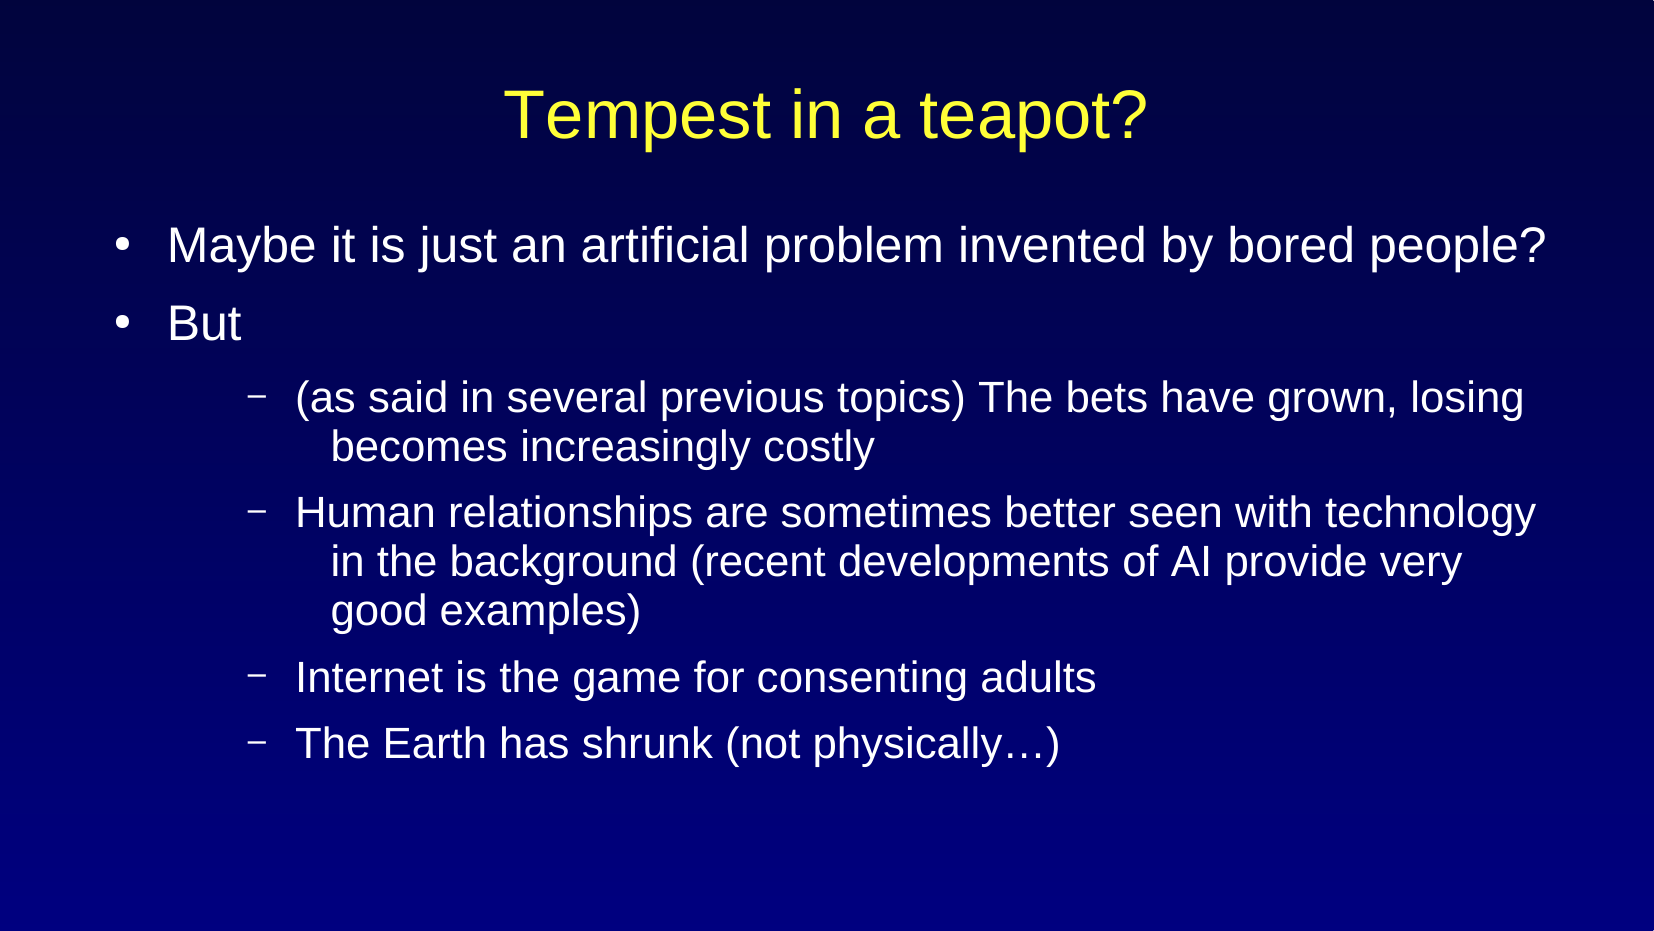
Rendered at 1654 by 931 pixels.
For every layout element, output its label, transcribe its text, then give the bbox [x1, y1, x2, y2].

title Tempest in a teapot? [82, 37, 1571, 193]
list Maybe it is just an artificial problem invented by bored people? But (as said in several previous topics) The bets have grown, losing becomes increasingly costly Human relationships are sometimes better seen with technology in the background (recent developments of AI provide very good examples) Internet is the game for consenting adults The Earth has shrunk (not physically…) [82, 217, 1571, 768]
